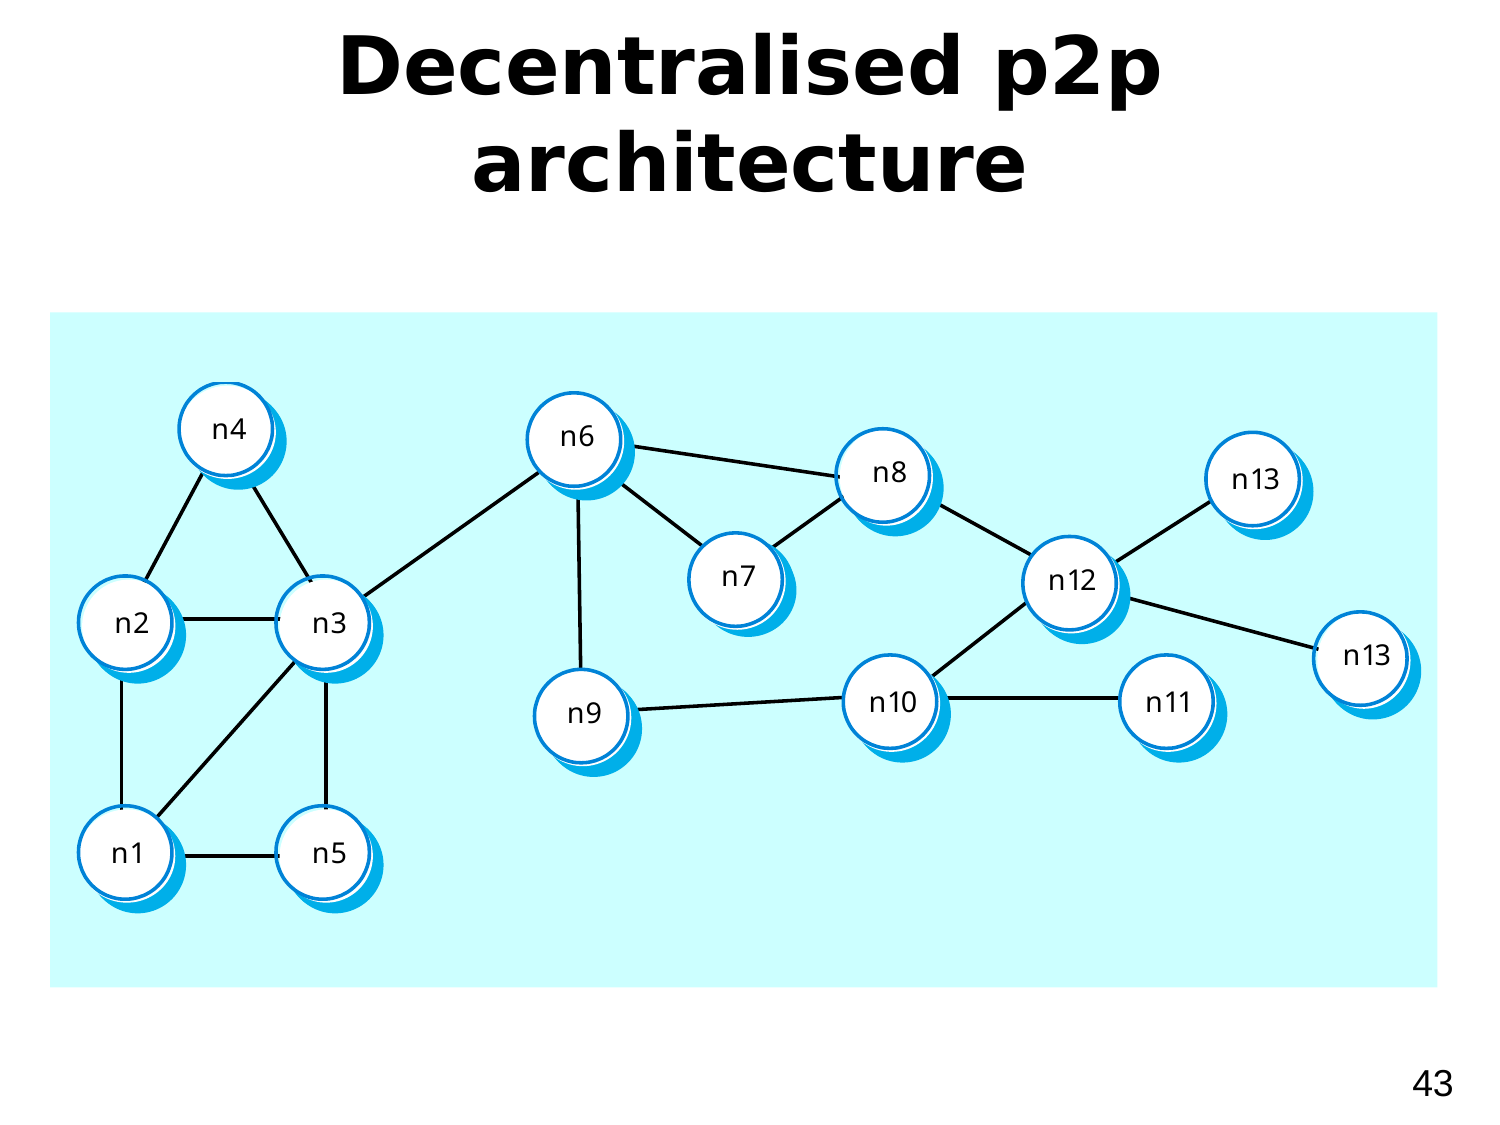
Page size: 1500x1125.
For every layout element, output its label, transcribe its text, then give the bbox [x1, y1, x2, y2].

title Decentralised p2p architecture [75, 44, 1425, 177]
picture [74, 382, 1425, 918]
text_box [50, 312, 1438, 988]
